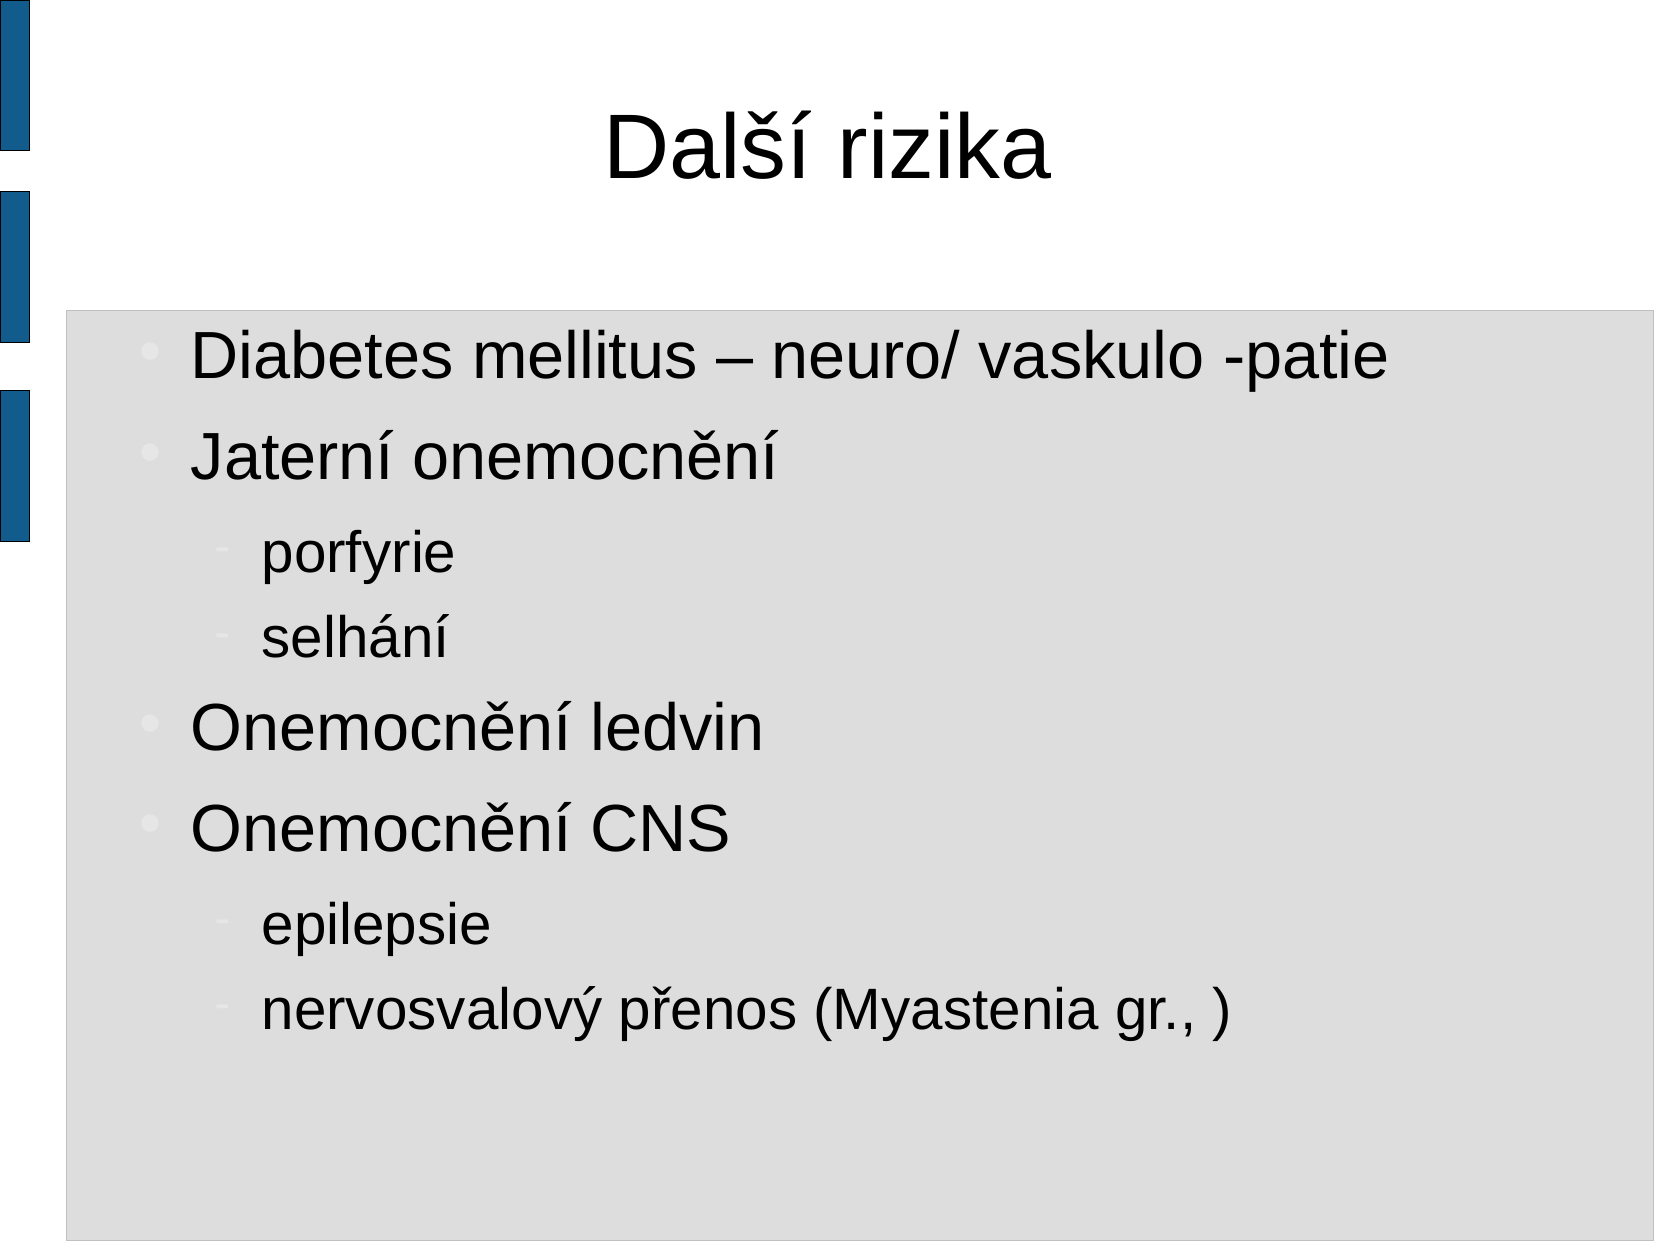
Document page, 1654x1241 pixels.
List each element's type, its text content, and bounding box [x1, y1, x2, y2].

title Další rizika [121, 46, 1534, 254]
list Diabetes mellitus – neuro/ vaskulo -patie Jaterní onemocnění porfyrie selhání Onemocnění ledvin Onemocnění CNS epilepsie nervosvalový přenos (Myastenia gr., ) [121, 322, 1561, 1133]
